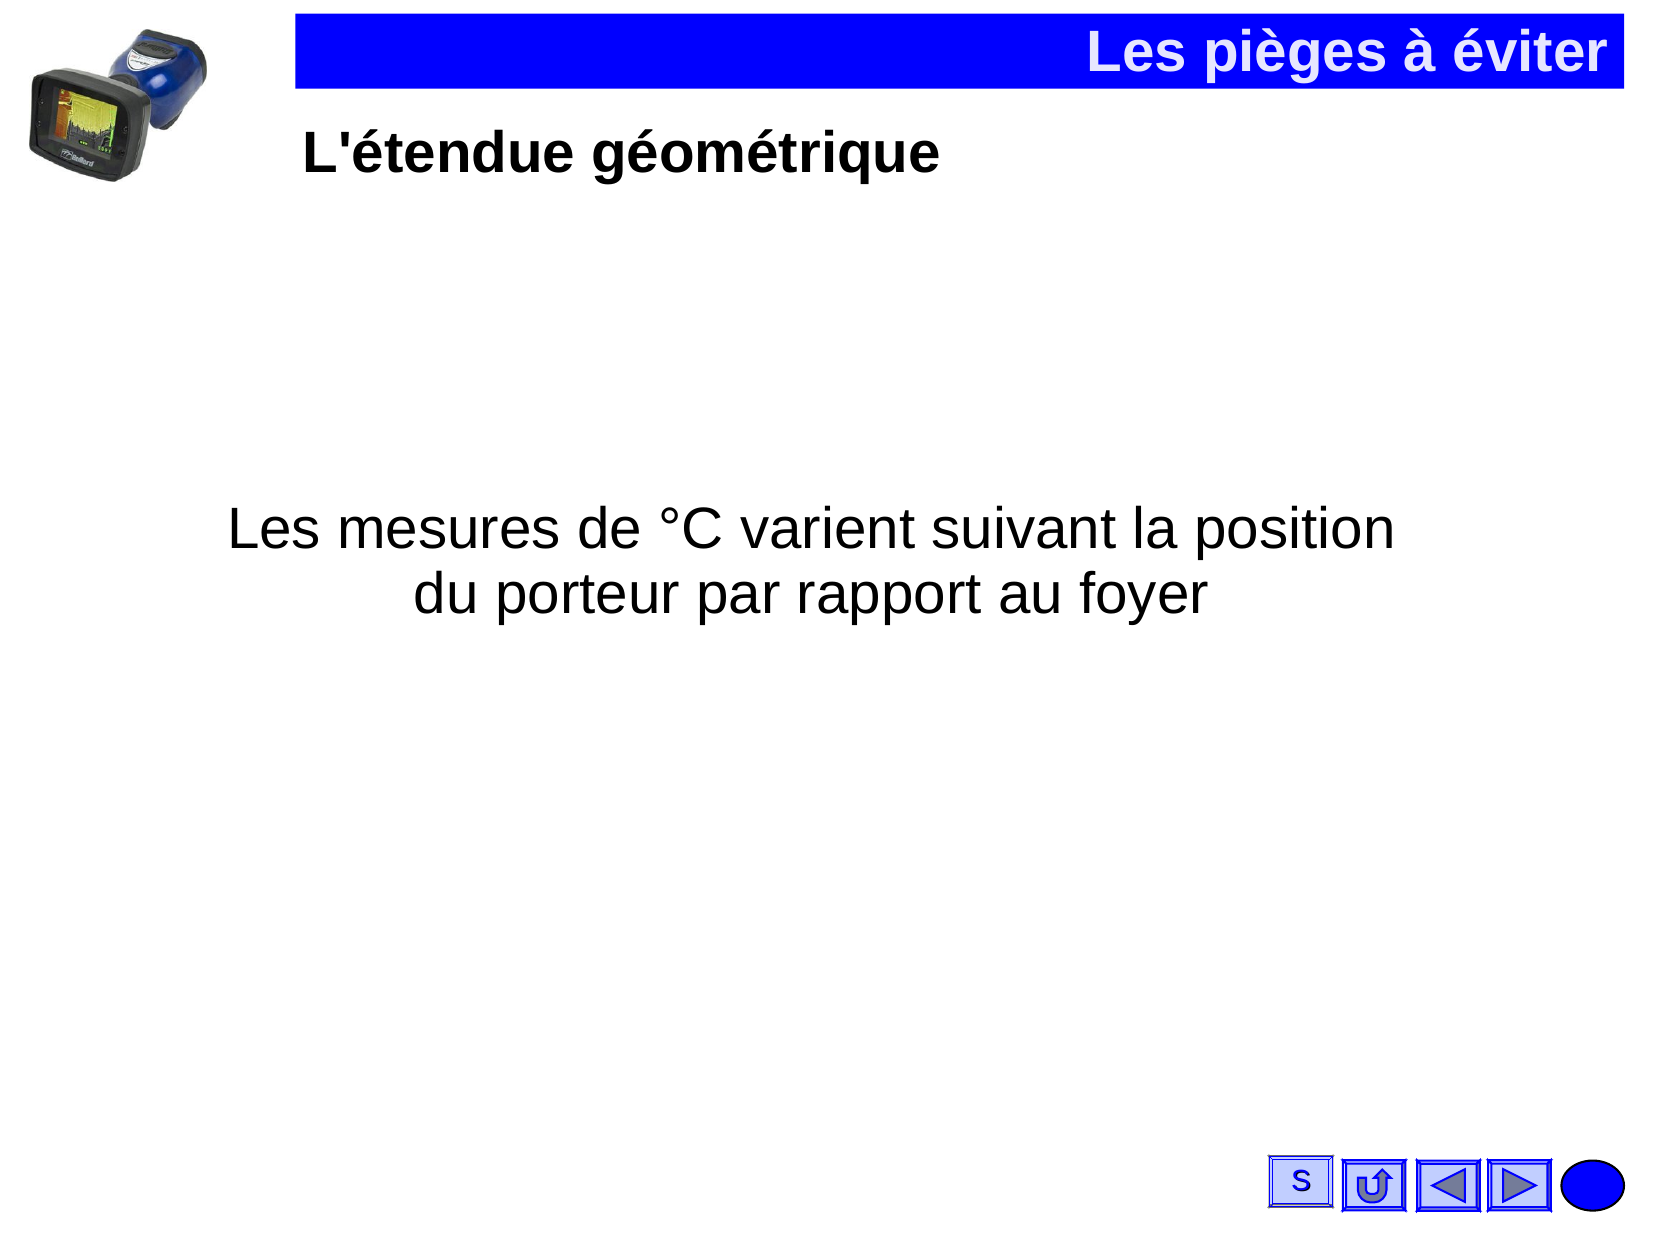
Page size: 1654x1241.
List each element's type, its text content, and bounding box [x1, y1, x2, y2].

text_box Les mesures de °C varient suivant la position du porteur par rapport au foyer [206, 488, 1418, 827]
text_box Les pièges à éviter [295, 13, 1625, 89]
text_box L'étendue géométrique [287, 112, 957, 193]
text_box [1561, 1160, 1625, 1211]
picture [29, 29, 207, 182]
